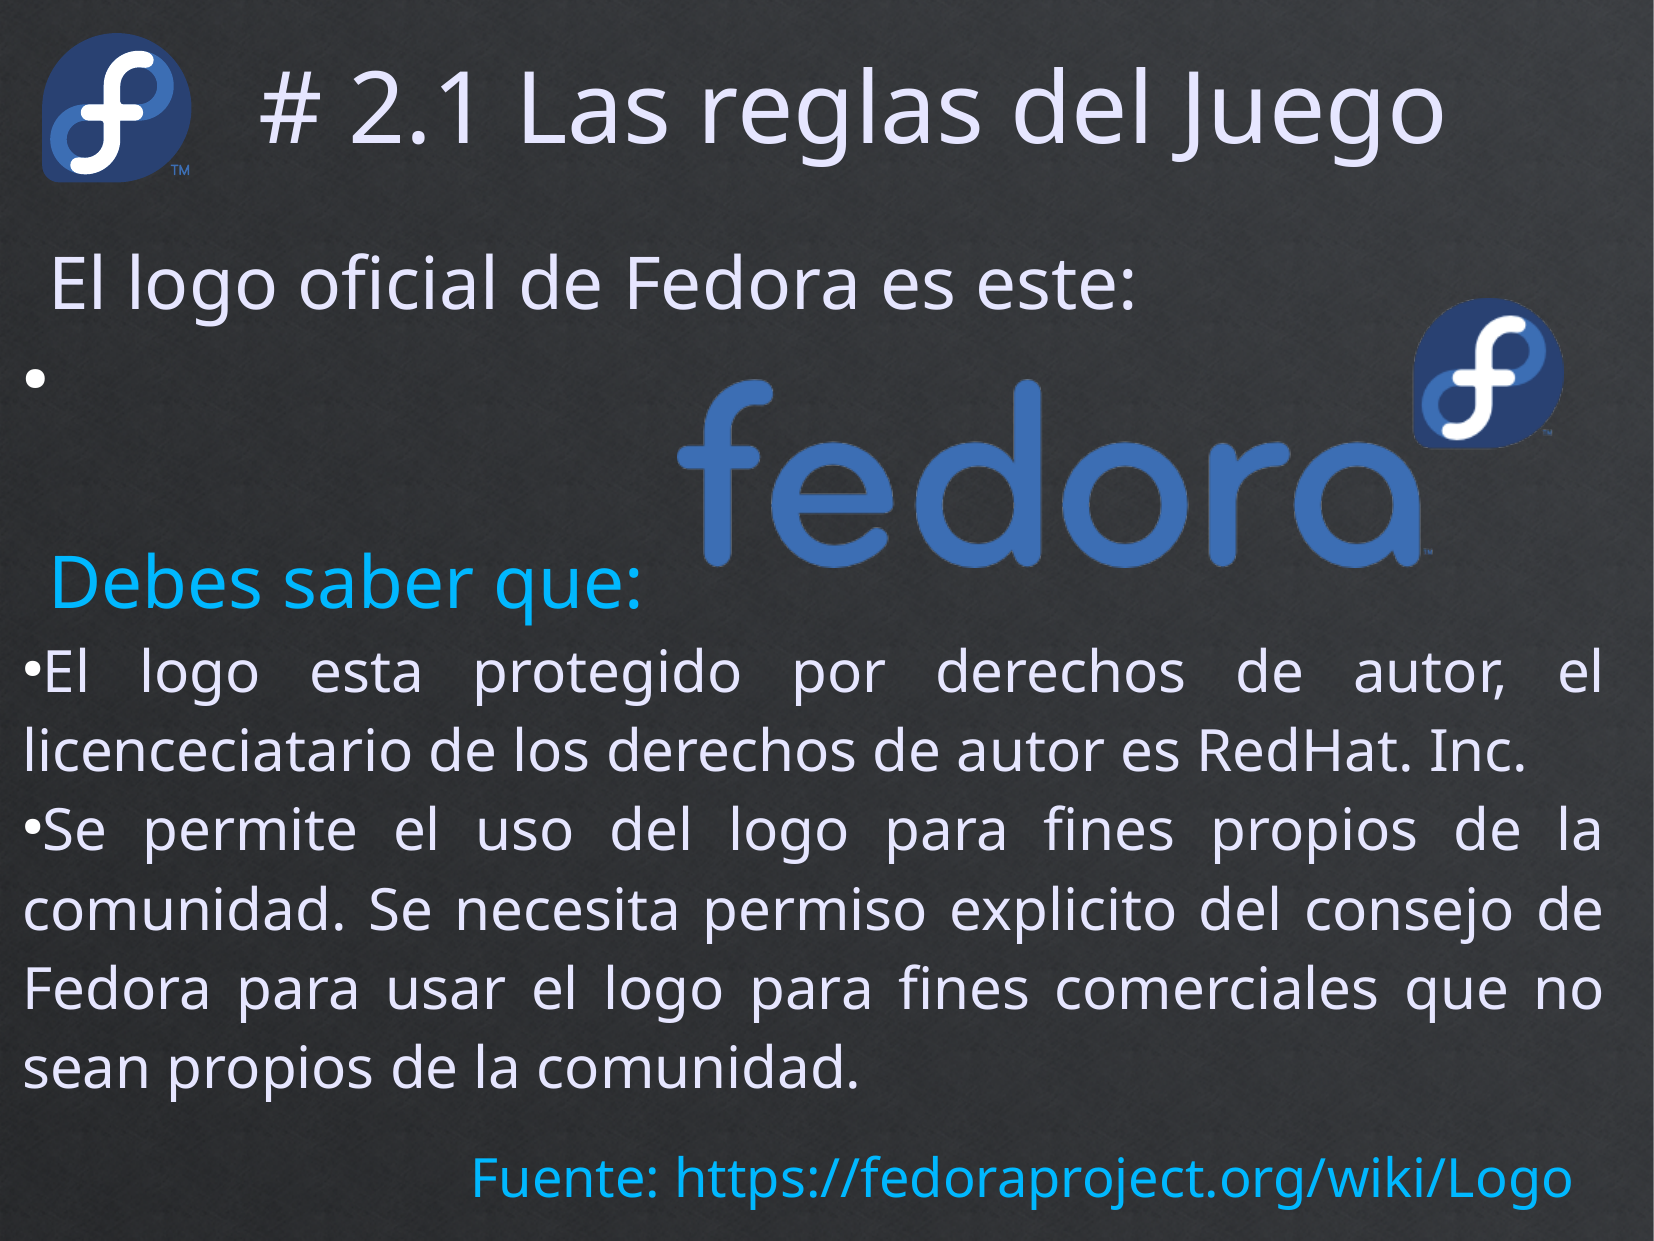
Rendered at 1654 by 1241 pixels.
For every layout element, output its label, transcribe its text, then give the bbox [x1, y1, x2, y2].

subtitle El logo oficial de Fedora es este: Debes saber que: El logo esta protegido por derechos de autor, el licenceciatario de los derechos de autor es RedHat. Inc. Se permite el uso del logo para fines propios de la comunidad. Se necesita permiso explicito del consejo de Fedora para usar el logo para fines comerciales que no sean propios de la comunidad. [22, 212, 1606, 1126]
picture [0, 0, 1654, 1241]
text_box Fuente: https://fedoraproject.org/wiki/Logo [0, 1139, 1576, 1213]
title # 2.1 Las reglas del Juego [267, 30, 1642, 181]
